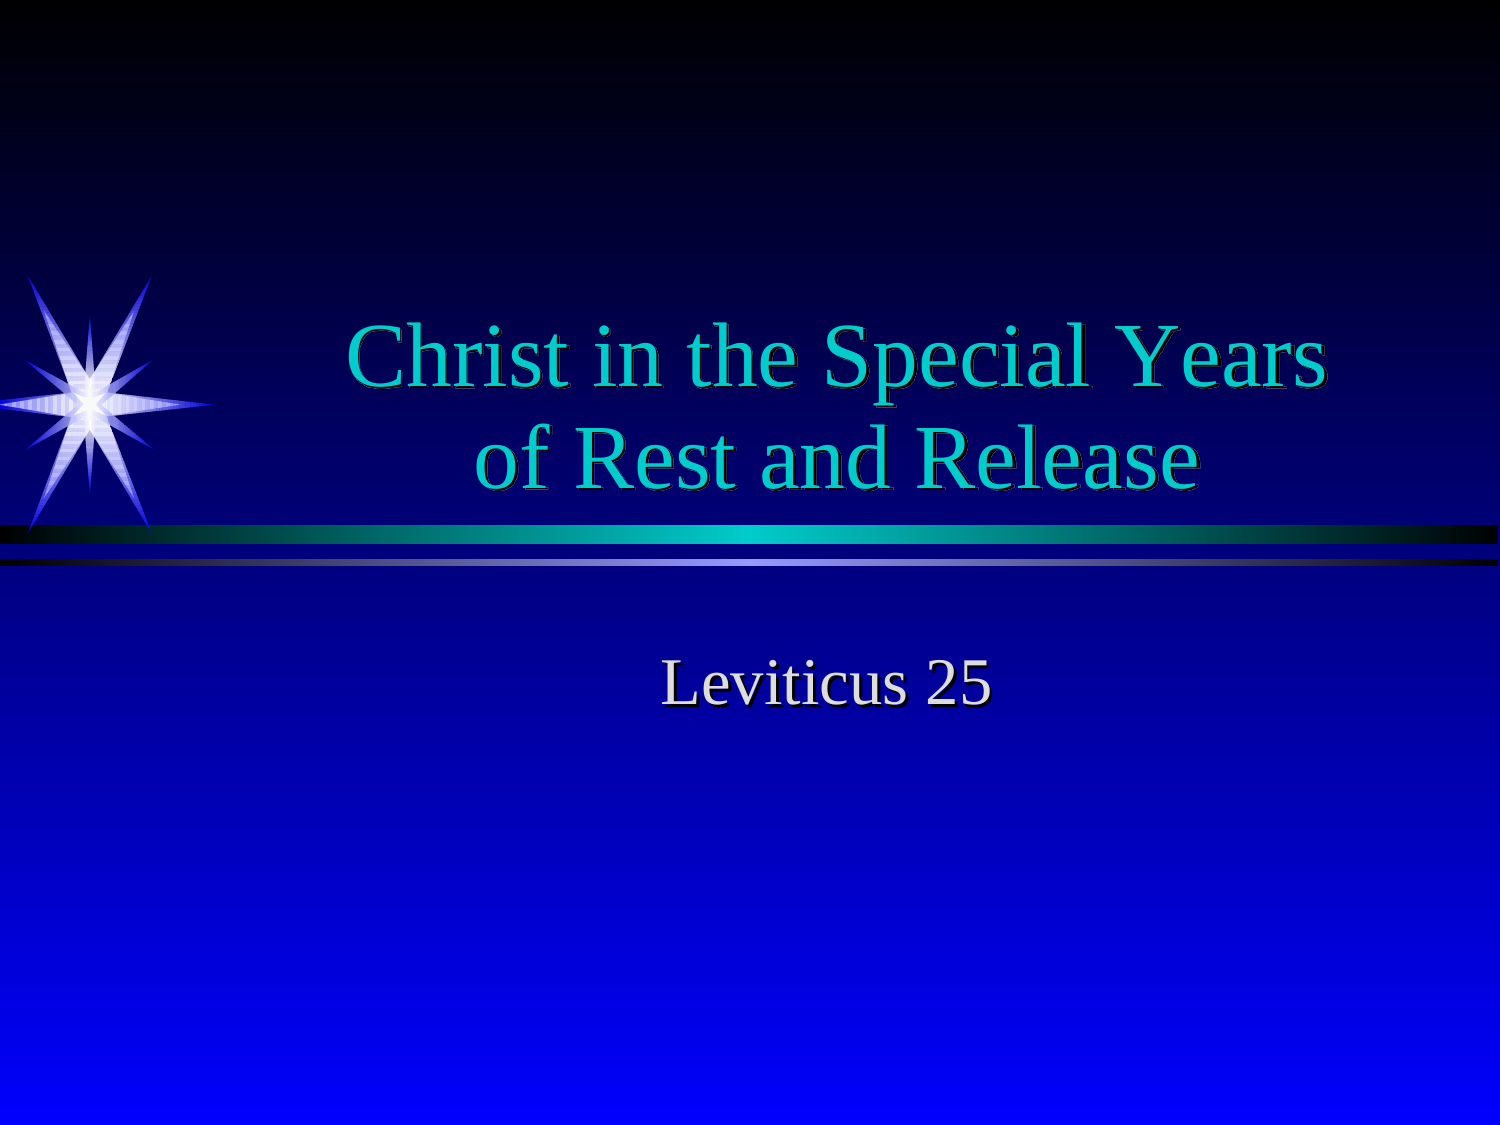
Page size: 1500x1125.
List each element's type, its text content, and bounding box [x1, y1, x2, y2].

subtitle Leviticus 25 [301, 637, 1352, 926]
text_box 3 [135, 506, 144, 512]
title Christ in the Special Years of Rest and Release [200, 288, 1476, 524]
text_box 3 [187, 401, 193, 408]
text_box 3 [135, 297, 144, 303]
text_box 3 [35, 297, 45, 303]
text_box 3 [35, 506, 45, 512]
